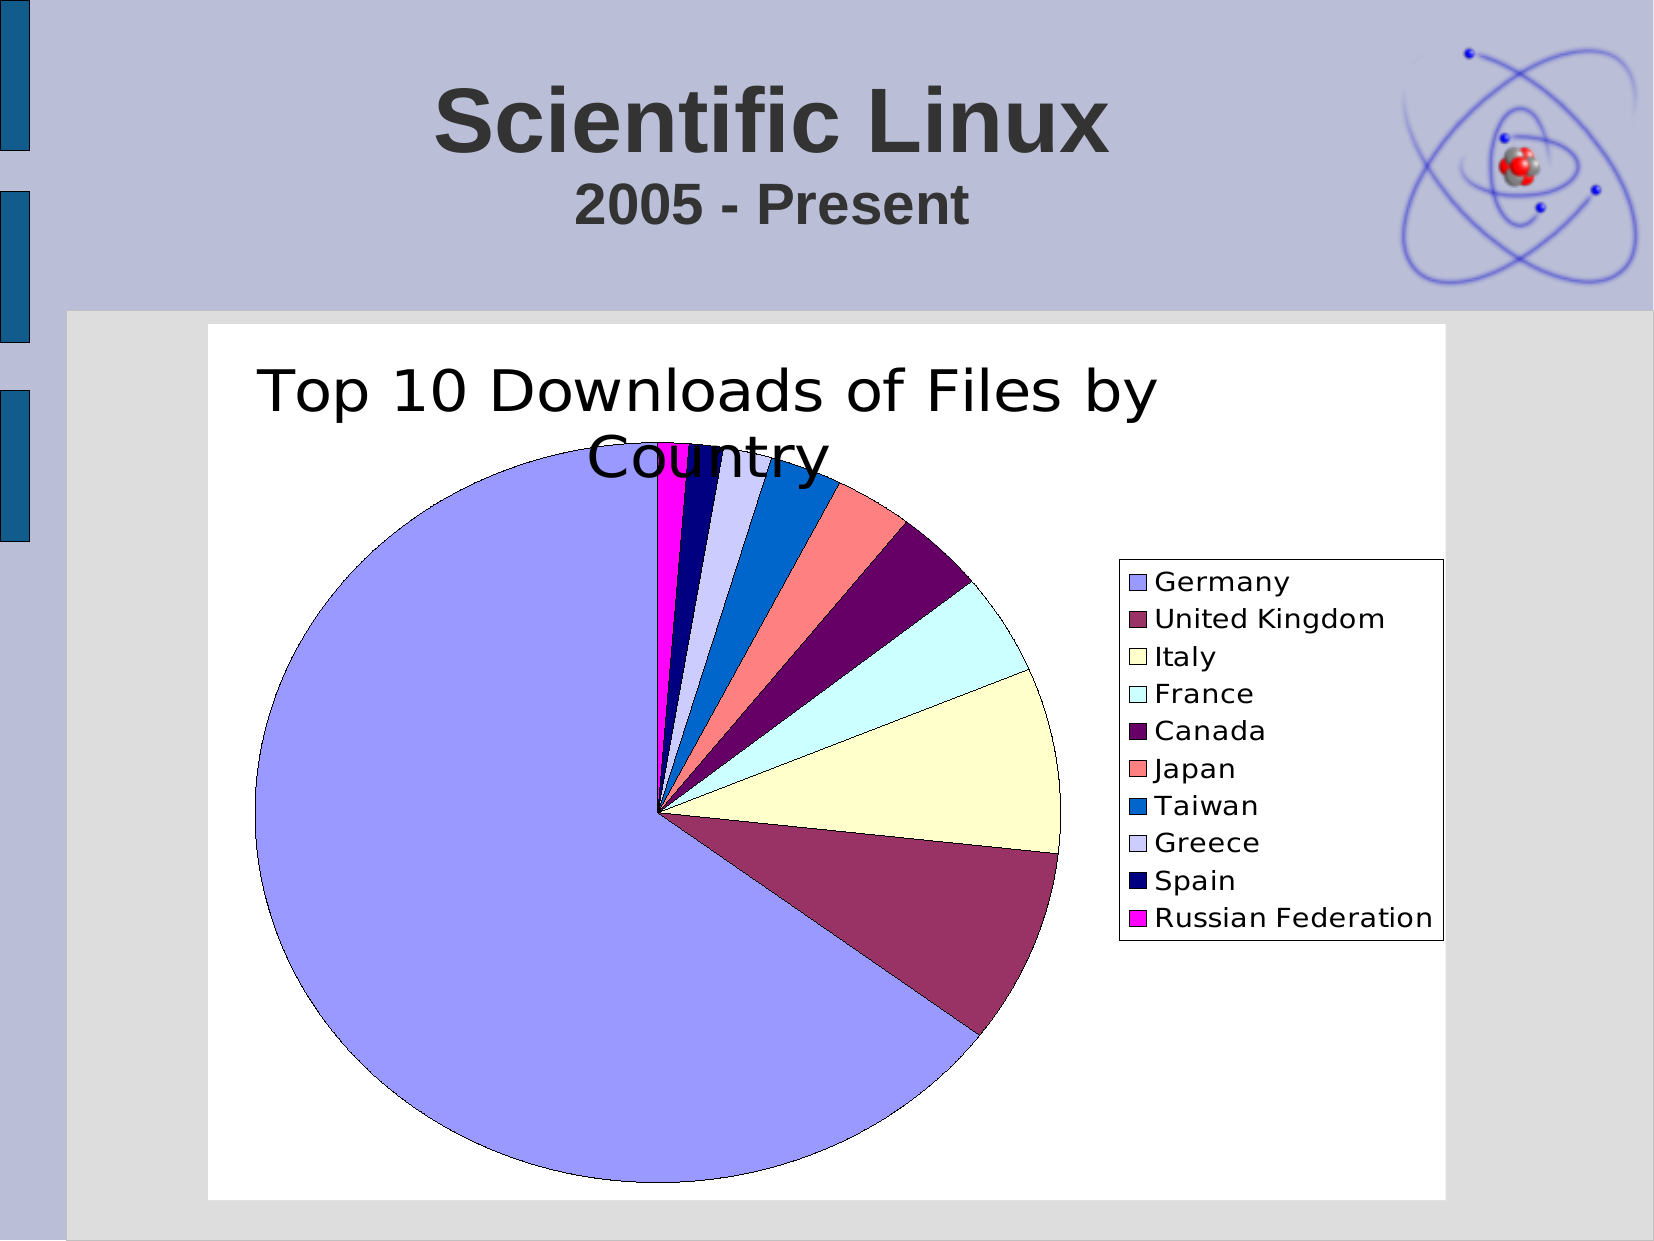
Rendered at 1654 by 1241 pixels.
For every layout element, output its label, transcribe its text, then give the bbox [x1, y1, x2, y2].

chart [208, 324, 1446, 1201]
title Scientific Linux 2005 - Present [82, 39, 1386, 267]
picture [1386, 33, 1654, 301]
